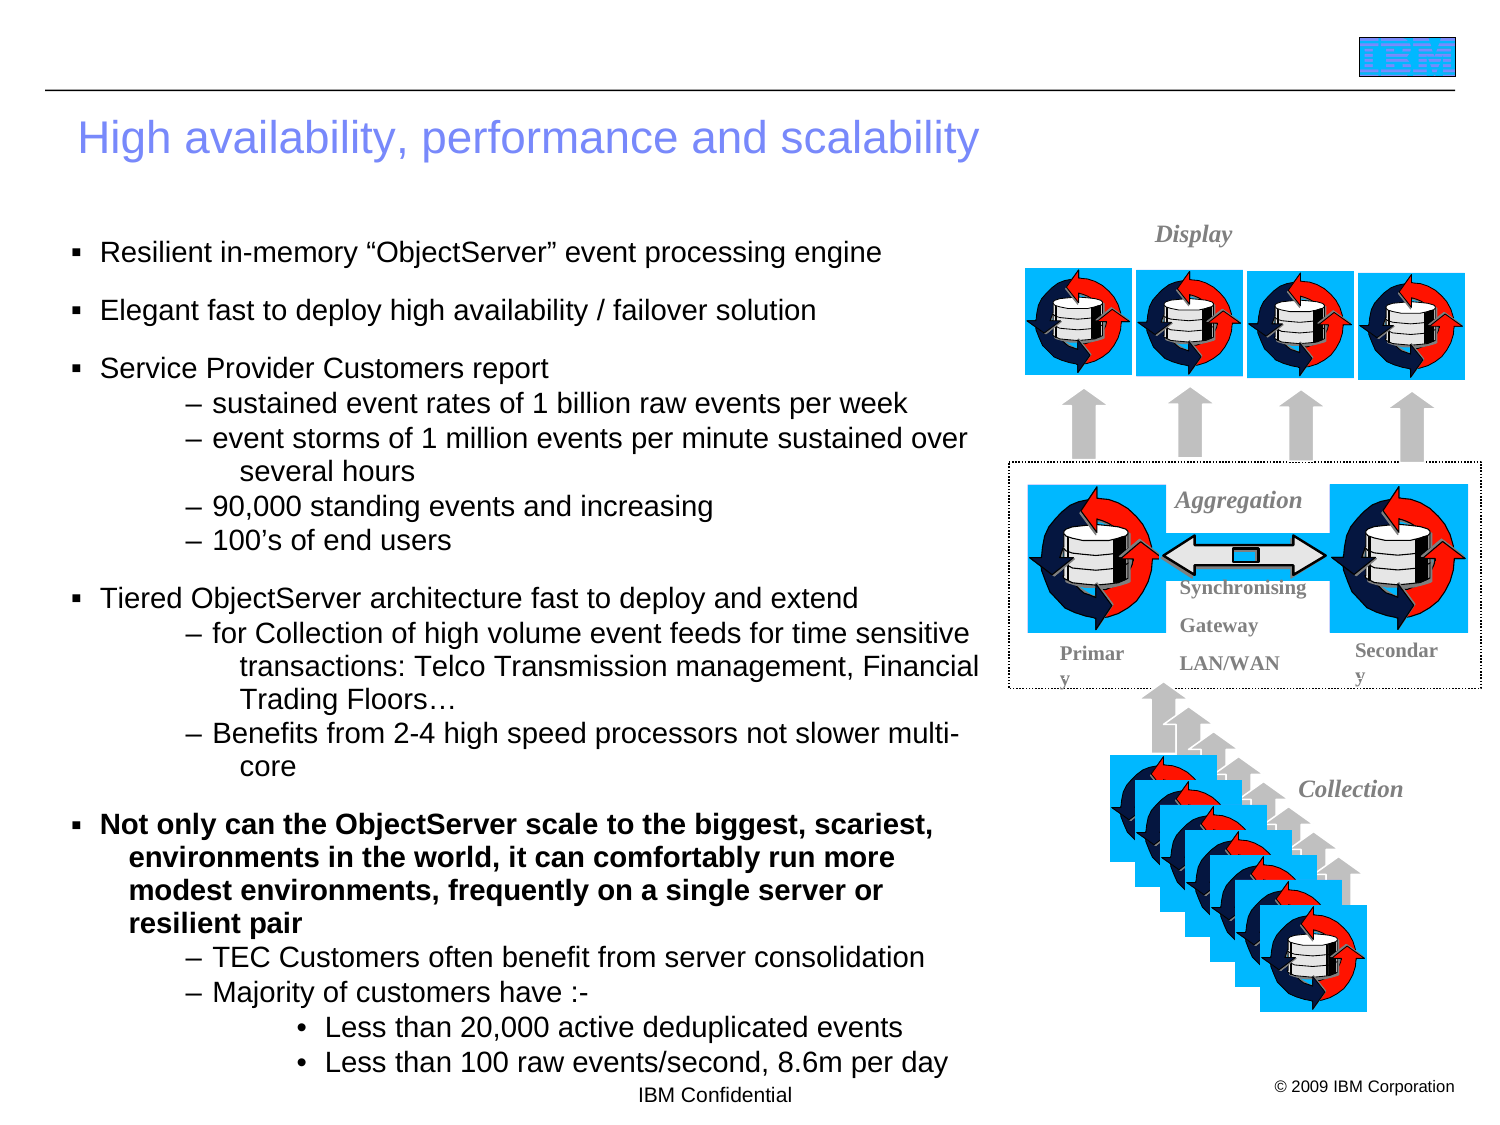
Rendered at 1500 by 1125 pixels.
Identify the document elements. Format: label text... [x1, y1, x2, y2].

picture [1029, 273, 1128, 371]
text_box [1138, 681, 1364, 905]
text_box [1165, 386, 1216, 458]
text_box Secondary [1339, 641, 1463, 683]
picture [1215, 859, 1293, 937]
picture [1163, 536, 1325, 565]
picture [1140, 784, 1218, 862]
text_box Primary [1044, 644, 1149, 686]
text_box Synchronising Gateway LAN/WAN [1164, 565, 1337, 684]
text_box [1276, 389, 1327, 462]
picture [1032, 490, 1158, 628]
picture [1251, 276, 1350, 374]
title High availability, performance and scalability [62, 104, 1448, 179]
picture [1115, 759, 1193, 837]
text_box [1387, 390, 1438, 463]
text_box Aggregation [1159, 478, 1341, 525]
picture [1141, 274, 1239, 372]
picture [1165, 809, 1243, 887]
text_box [1058, 387, 1110, 460]
picture [1363, 277, 1461, 375]
picture [1240, 884, 1318, 962]
text_box Collection [1283, 766, 1464, 813]
picture [1190, 834, 1268, 912]
list Resilient in-memory “ObjectServer” event processing engine Elegant fast to deploy high availability / failover solution Service Provider Customers report sustained event rates of 1 billion raw events per week event storms of 1 million events per minute sustained over several hours 90,000 standing events and increasing 100’s of end users Tiered ObjectServer architecture fast to deploy and extend for Collection of high volume event feeds for time sensitive transactions: Telco Transmission management, Financial Trading Floors… Benefits from 2-4 high speed processors not slower multi-core Not only can the ObjectServer scale to the biggest, scariest, environments in the world, it can comfortably run more modest environments, frequently on a single server or resilient pair TEC Customers often benefit from server consolidation Majority of customers have :- Less than 20,000 active deduplicated events Less than 100 raw events/second, 8.6m per day [56, 228, 1002, 1121]
picture [1334, 490, 1464, 628]
text_box Display [1139, 211, 1321, 258]
picture [1265, 909, 1363, 1007]
